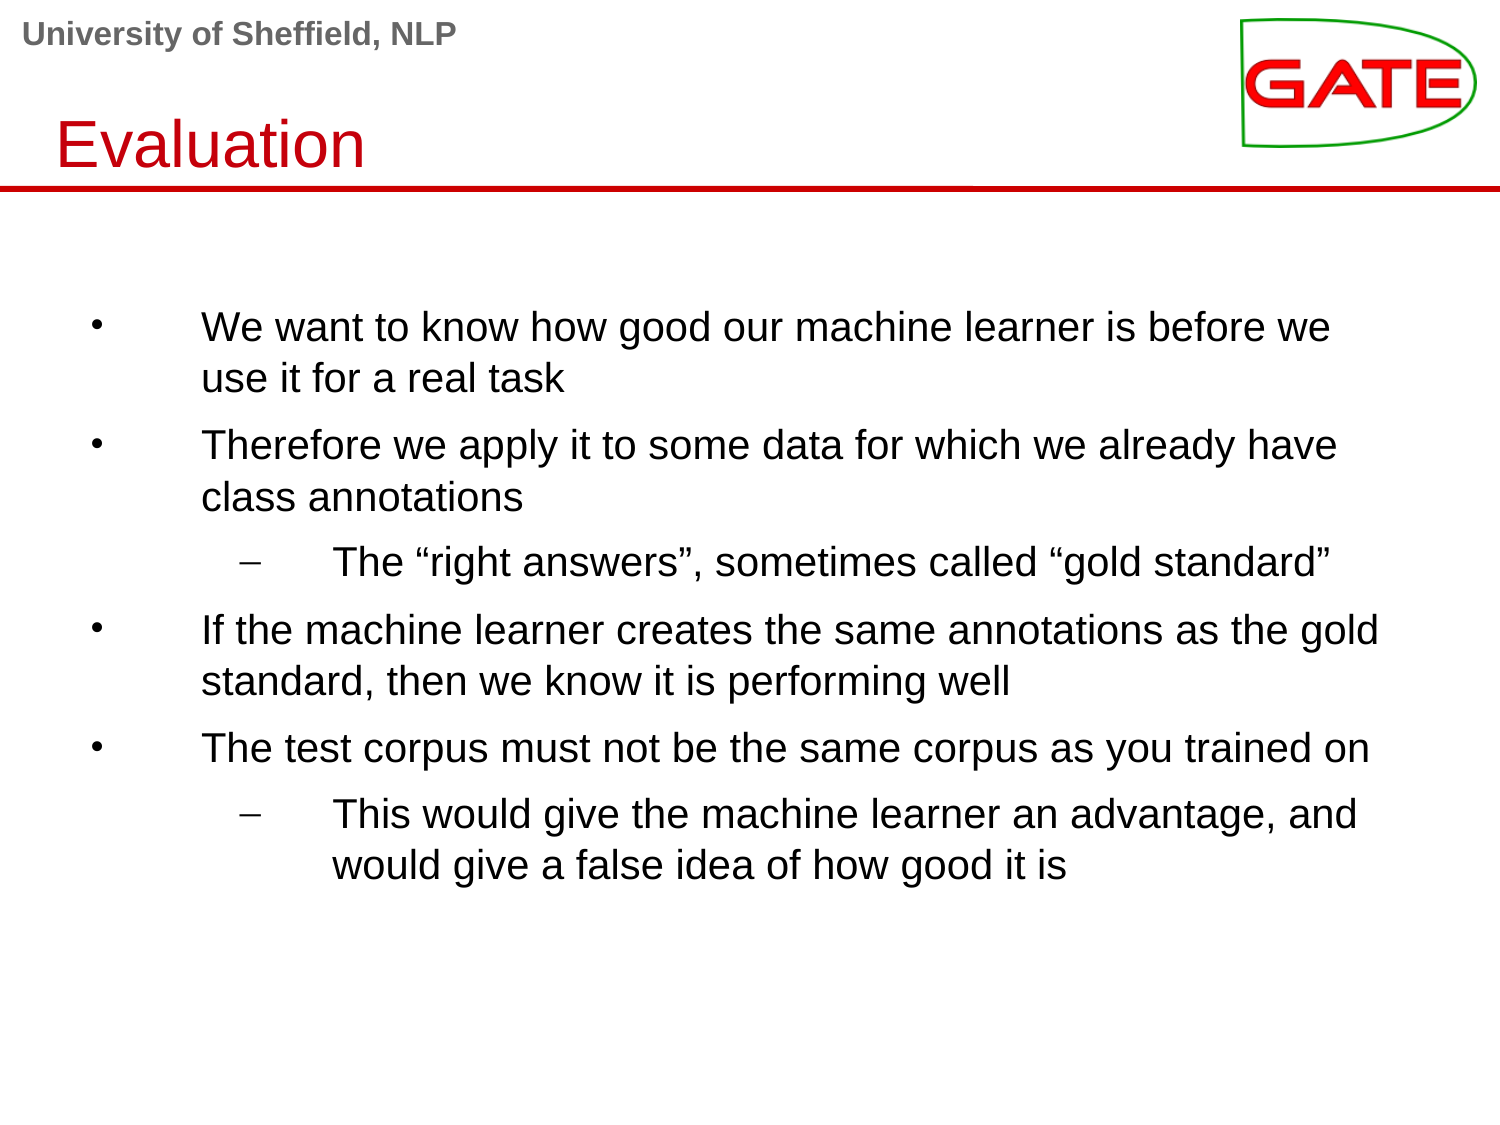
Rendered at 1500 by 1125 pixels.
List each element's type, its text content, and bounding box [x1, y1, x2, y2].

title Evaluation [41, 37, 1390, 253]
list We want to know how good our machine learner is before we use it for a real task Therefore we apply it to some data for which we already have class annotations The “right answers”, sometimes called “gold standard” If the machine learner creates the same annotations as the gold standard, then we know it is performing well The test corpus must not be the same corpus as you trained on This would give the machine learner an advantage, and would give a false idea of how good it is [74, 290, 1424, 1032]
picture [1240, 18, 1477, 148]
